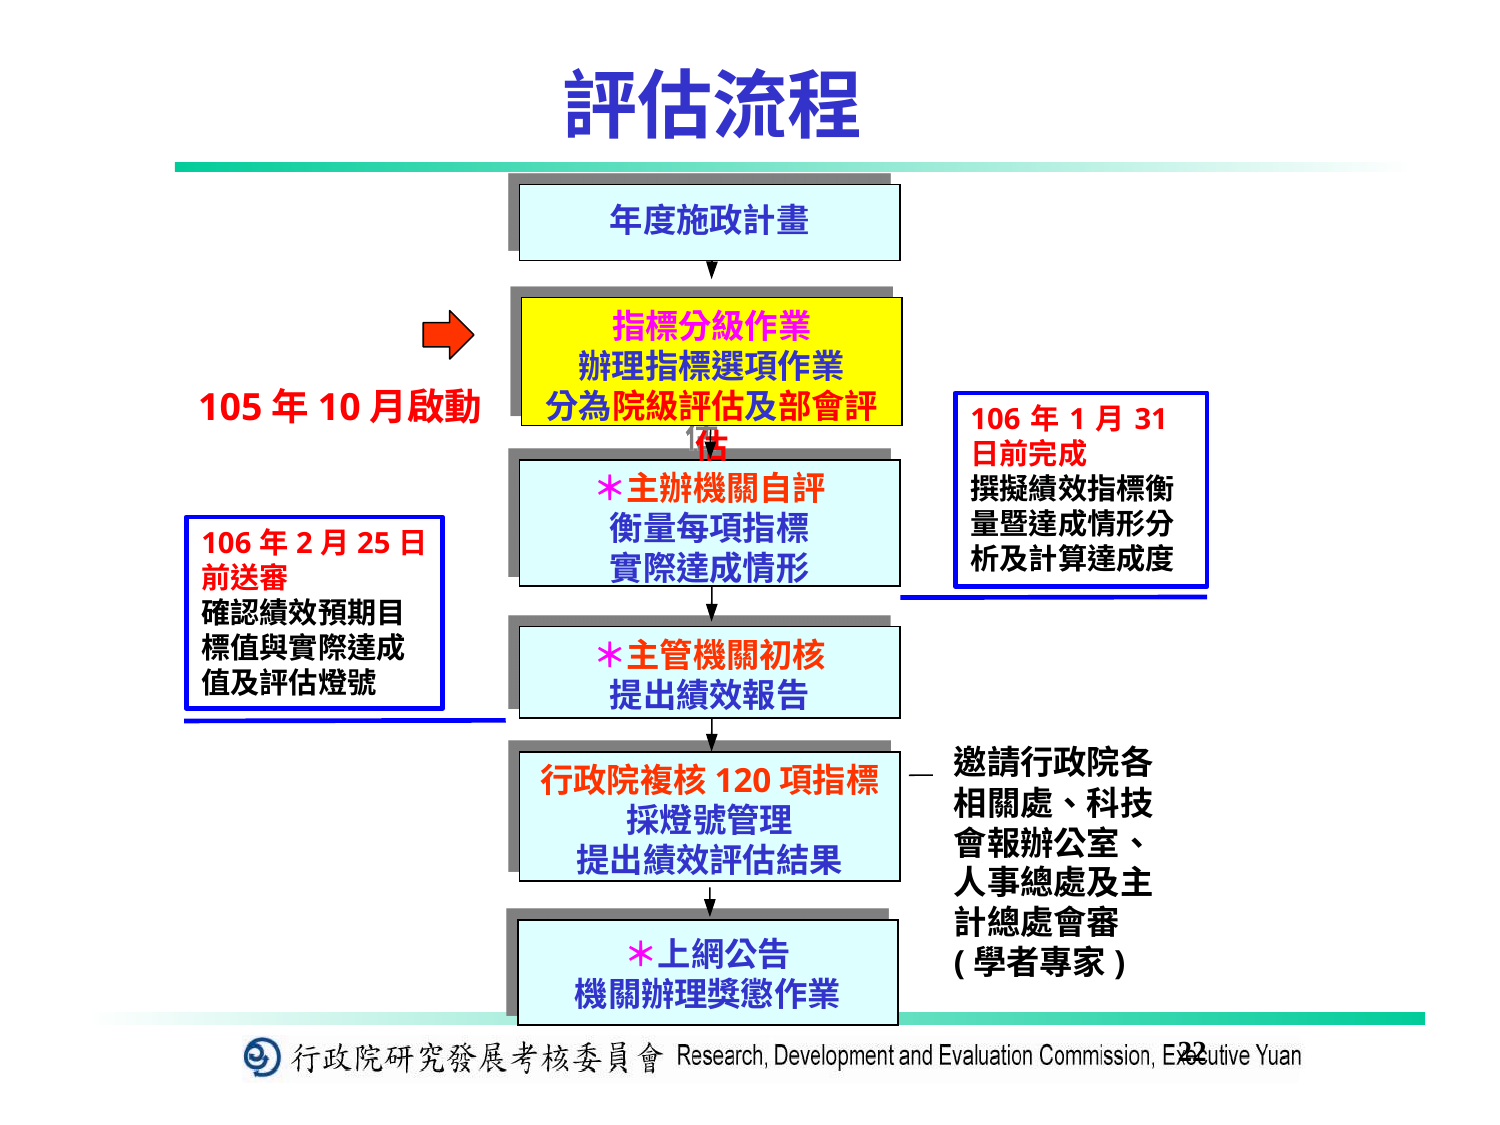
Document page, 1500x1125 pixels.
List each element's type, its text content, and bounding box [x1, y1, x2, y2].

text_box 106年1月31日前完成 撰擬績效指標衡量暨達成情形分析及計算達成度 [955, 393, 1207, 586]
text_box 105年10月啟動 [183, 375, 523, 437]
text_box [423, 310, 474, 359]
text_box 106年2月25日前送審 確認績效預期目標值與實際達成值及評估燈號 [186, 517, 442, 708]
text_box ＊主辦機關自評 衡量每項指標 實際達成情形 [519, 459, 901, 587]
text_box ＊主管機關初核 提出績效報告 [519, 626, 901, 718]
text_box 評估流程 [171, 49, 1254, 155]
text_box 邀請行政院各相關處、科技會報辦公室、人事總處及主計總處會審(學者專家) [938, 734, 1189, 897]
text_box 行政院複核120項指標 採燈號管理 提出績效評估結果 [519, 752, 901, 881]
text_box [1162, 1012, 1476, 1101]
text_box ＊上網公告 機關辦理獎懲作業 [517, 920, 898, 1026]
text_box 年度施政計畫 [519, 184, 901, 261]
text_box 指標分級作業 辦理指標選項作業 分為院級評估及部會評估 [521, 297, 903, 426]
